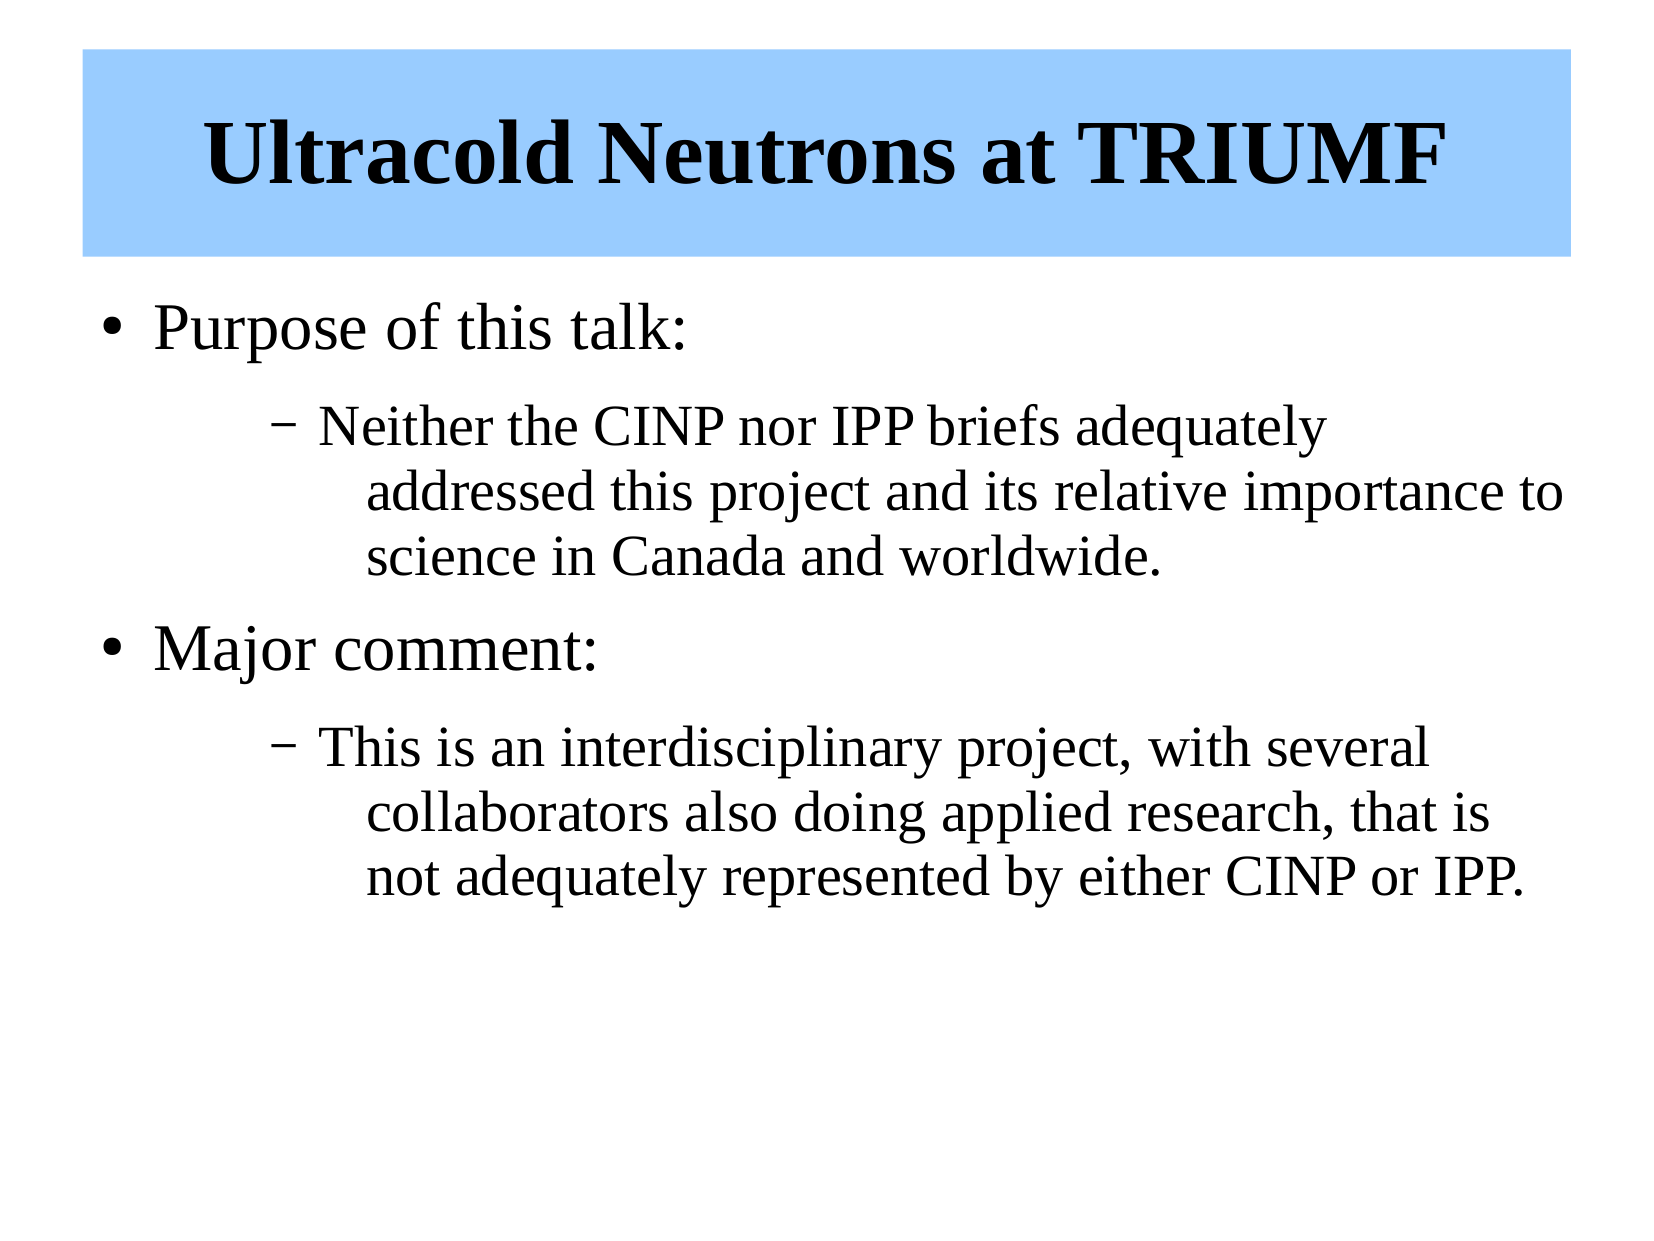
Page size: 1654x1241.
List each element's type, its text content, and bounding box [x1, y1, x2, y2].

title Ultracold Neutrons at TRIUMF [82, 49, 1571, 257]
list Purpose of this talk: Neither the CINP nor IPP briefs adequately addressed this project and its relative importance to science in Canada and worldwide. Major comment: This is an interdisciplinary project, with several collaborators also doing applied research, that is not adequately represented by either CINP or IPP. [82, 290, 1571, 1094]
